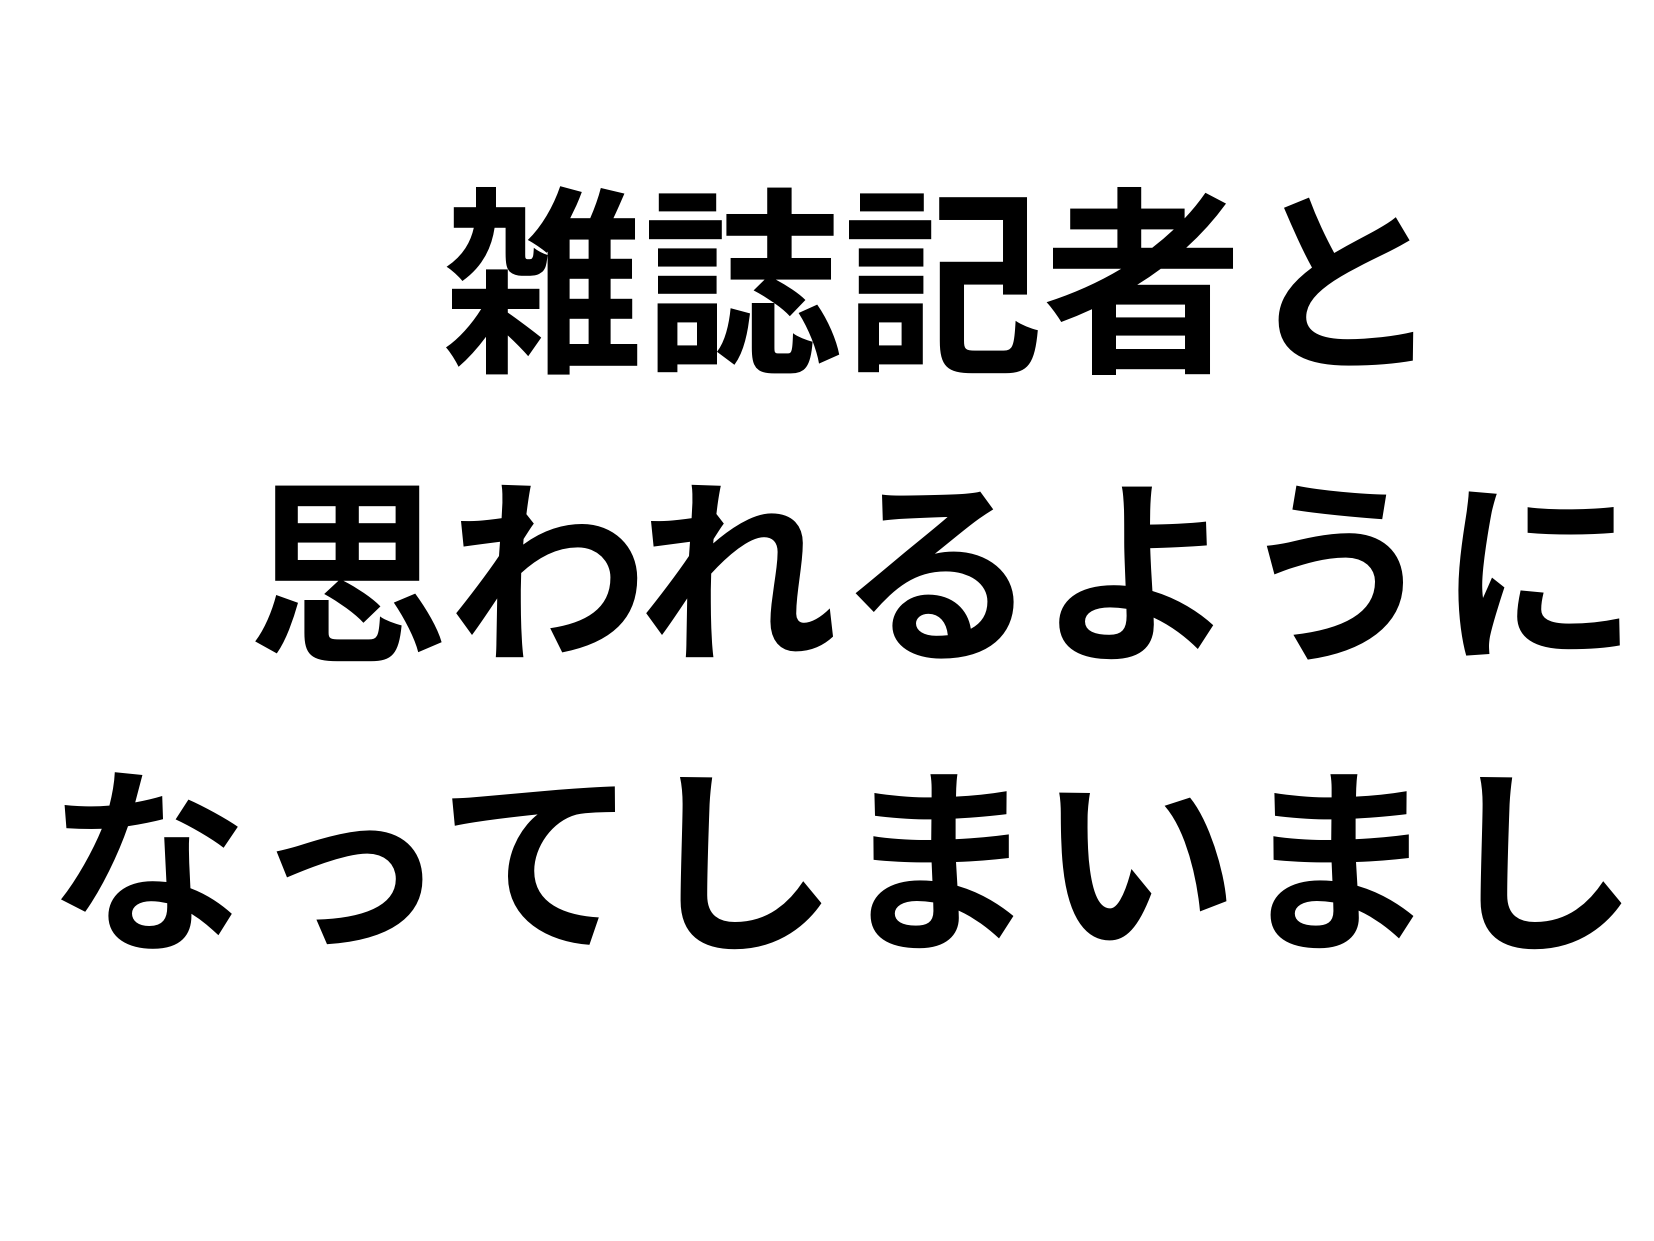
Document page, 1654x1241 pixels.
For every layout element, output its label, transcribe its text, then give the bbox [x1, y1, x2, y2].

text_box 雑誌記者と 思われるように なってしまいました [33, 118, 1625, 734]
